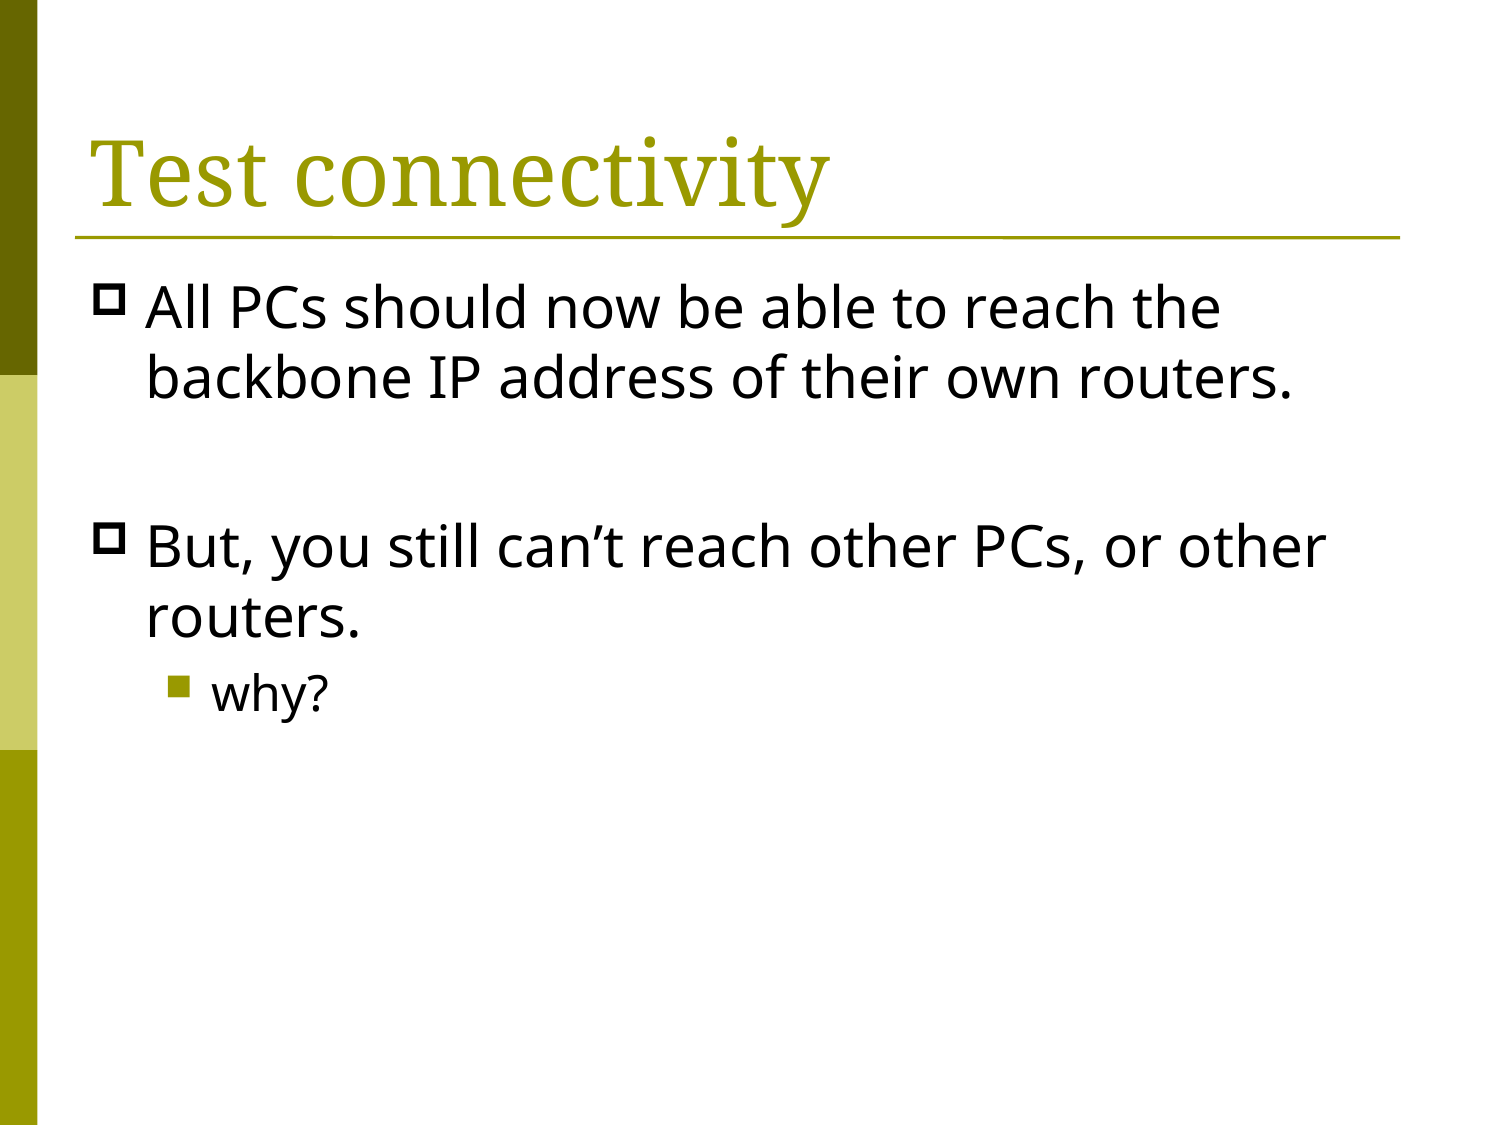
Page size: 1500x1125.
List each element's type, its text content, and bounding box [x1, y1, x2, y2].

title Test connectivity [75, 45, 1426, 233]
list All PCs should now be able to reach the backbone IP address of their own routers. But, you still can’t reach other PCs, or other routers. why? [75, 262, 1426, 1006]
